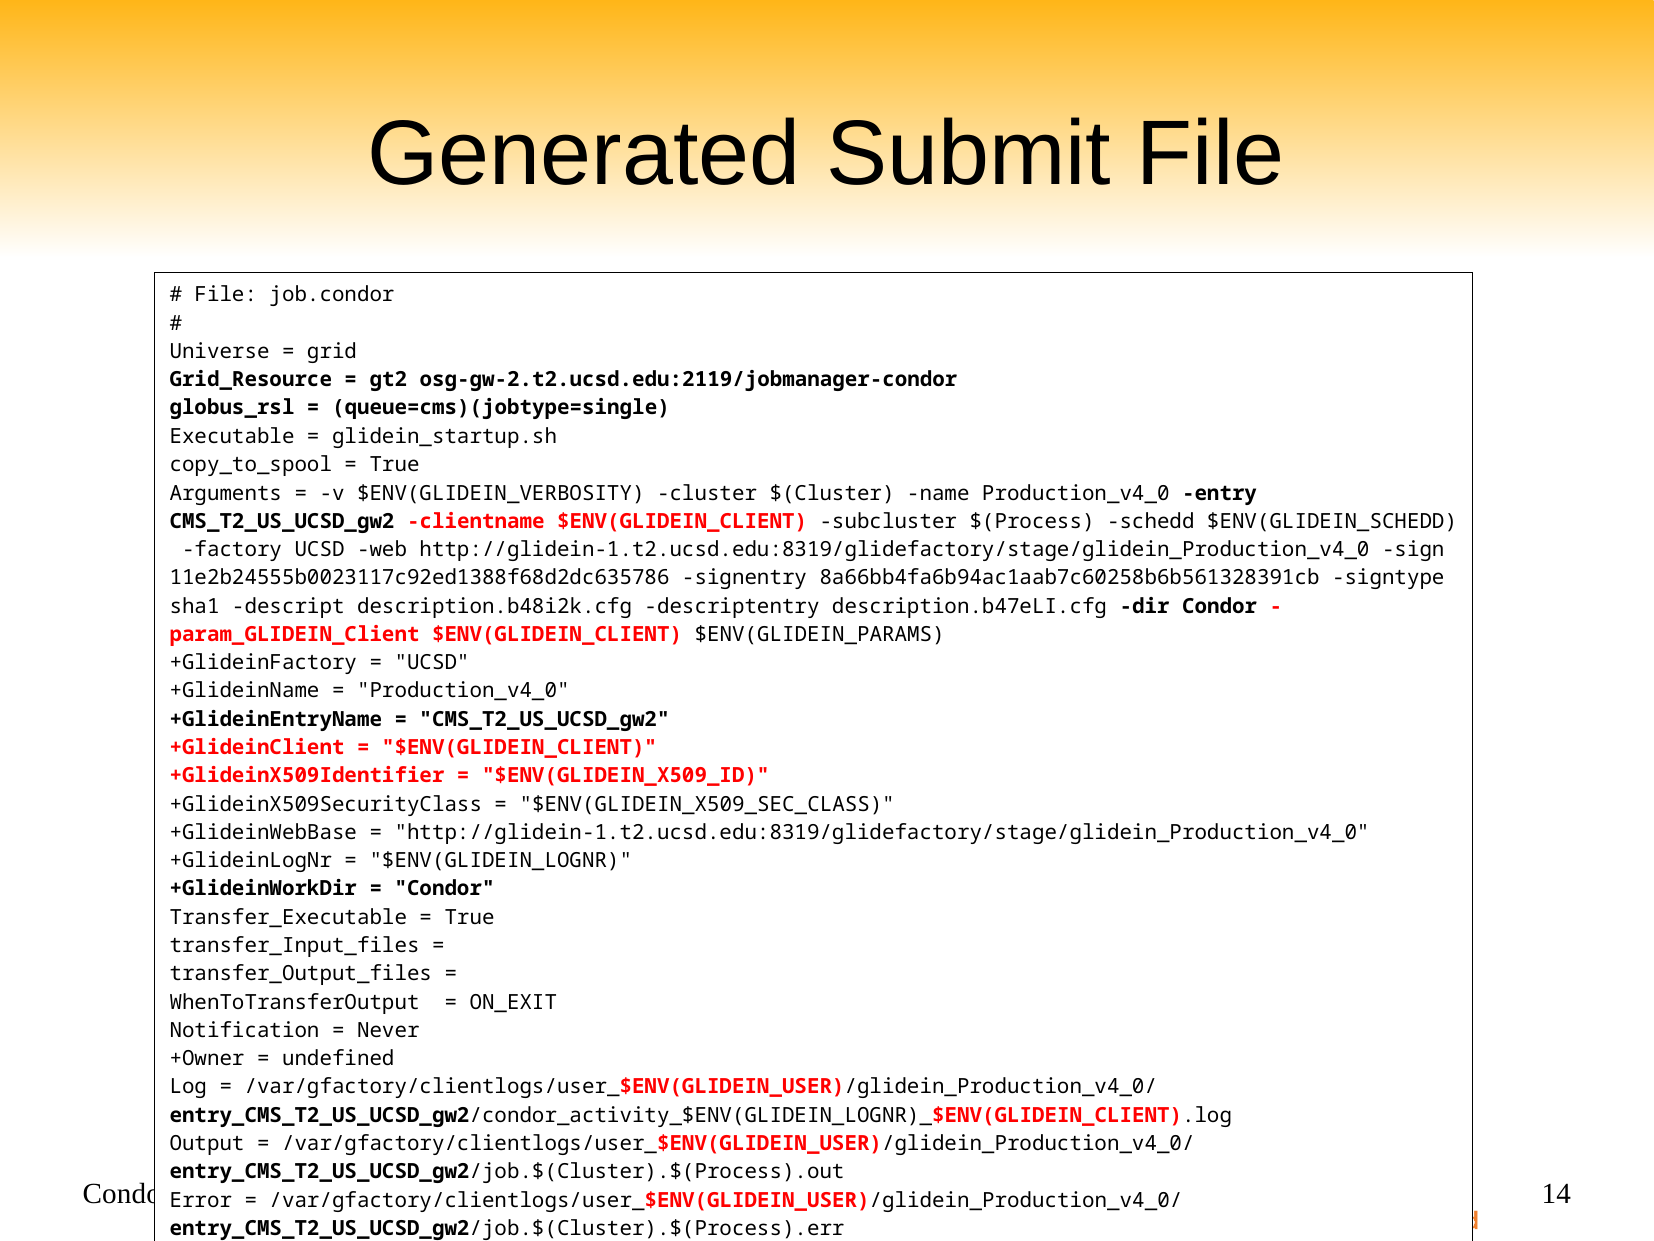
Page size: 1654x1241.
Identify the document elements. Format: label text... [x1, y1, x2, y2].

picture [1473, 1120, 1478, 1234]
text_box # File: job.condor # Universe = grid Grid_Resource = gt2 osg-gw-2.t2.ucsd.edu:2119/jobmanager-condor globus_rsl = (queue=cms)(jobtype=single) Executable = glidein_startup.sh copy_to_spool = True Arguments = -v $ENV(GLIDEIN_VERBOSITY) -cluster $(Cluster) -name Production_v4_0 -entry CMS_T2_US_UCSD_gw2 -clientname $ENV(GLIDEIN_CLIENT) -subcluster $(Process) -schedd $ENV(GLIDEIN_SCHEDD) -factory UCSD -web http://glidein-1.t2.ucsd.edu:8319/glidefactory/stage/glidein_Production_v4_0 -sign 11e2b24555b0023117c92ed1388f68d2dc635786 -signentry 8a66bb4fa6b94ac1aab7c60258b6b561328391cb -signtype sha1 -descript description.b48i2k.cfg -descriptentry description.b47eLI.cfg -dir Condor -param_GLIDEIN_Client $ENV(GLIDEIN_CLIENT) $ENV(GLIDEIN_PARAMS) +GlideinFactory = "UCSD" +GlideinName = "Production_v4_0" +GlideinEntryName = "CMS_T2_US_UCSD_gw2" +GlideinClient = "$ENV(GLIDEIN_CLIENT)" +GlideinX509Identifier = "$ENV(GLIDEIN_X509_ID)" +GlideinX509SecurityClass = "$ENV(GLIDEIN_X509_SEC_CLASS)" +GlideinWebBase = "http://glidein-1.t2.ucsd.edu:8319/glidefactory/stage/glidein_Production_v4_0" +GlideinLogNr = "$ENV(GLIDEIN_LOGNR)" +GlideinWorkDir = "Condor" Transfer_Executable = True transfer_Input_files = transfer_Output_files = WhenToTransferOutput = ON_EXIT Notification = Never +Owner = undefined Log = /var/gfactory/clientlogs/user_$ENV(GLIDEIN_USER)/glidein_Production_v4_0/entry_CMS_T2_US_UCSD_gw2/condor_activity_$ENV(GLIDEIN_LOGNR)_$ENV(GLIDEIN_CLIENT).log Output = /var/gfactory/clientlogs/user_$ENV(GLIDEIN_USER)/glidein_Production_v4_0/entry_CMS_T2_US_UCSD_gw2/job.$(Cluster).$(Process).out Error = /var/gfactory/clientlogs/user_$ENV(GLIDEIN_USER)/glidein_Production_v4_0/entry_CMS_T2_US_UCSD_gw2/job.$(Cluster).$(Process).err stream_output = False stream_error = False Queue $ENV(GLIDEIN_COUNT) [154, 272, 1473, 1241]
title Generated Submit File [82, 56, 1571, 250]
